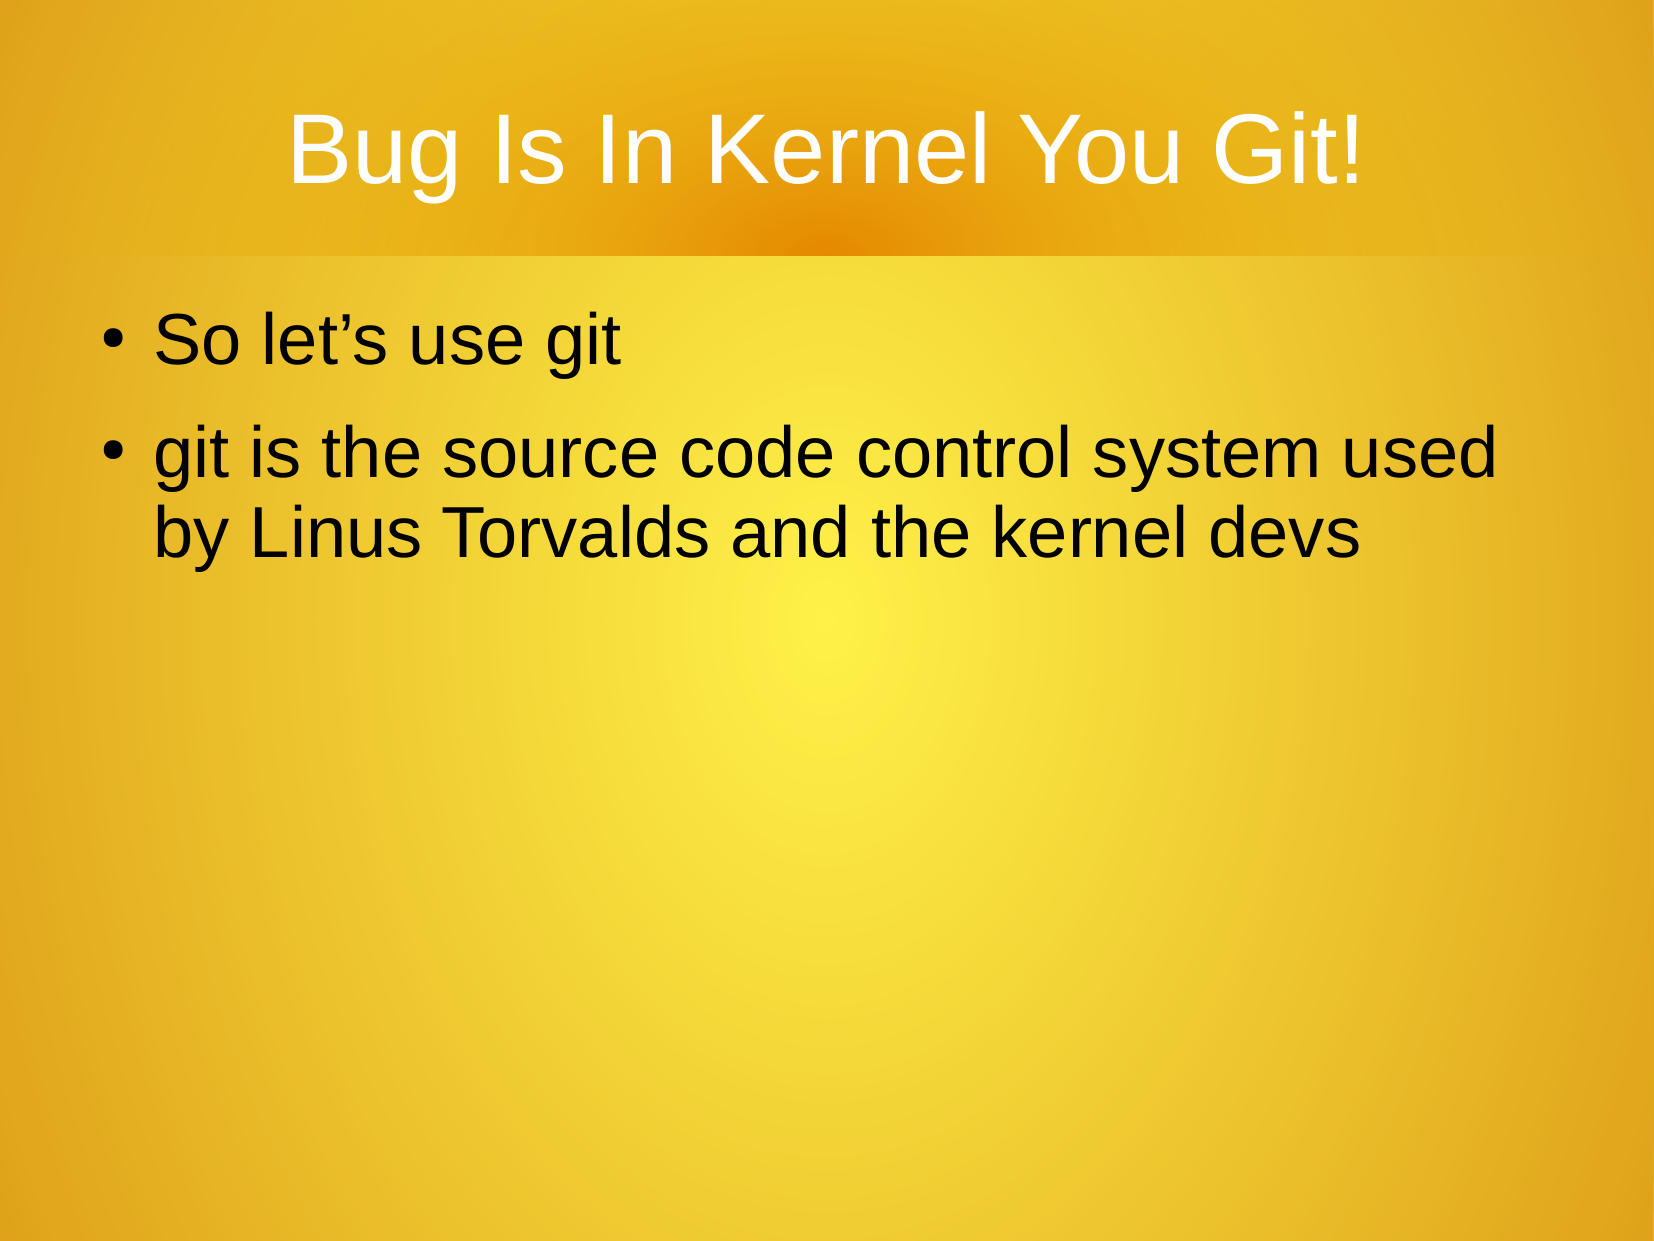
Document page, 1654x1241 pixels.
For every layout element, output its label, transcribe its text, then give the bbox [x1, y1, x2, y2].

list So let’s use git git is the source code control system used by Linus Torvalds and the kernel devs [82, 299, 1571, 1019]
title Bug Is In Kernel You Git! [82, 47, 1571, 252]
